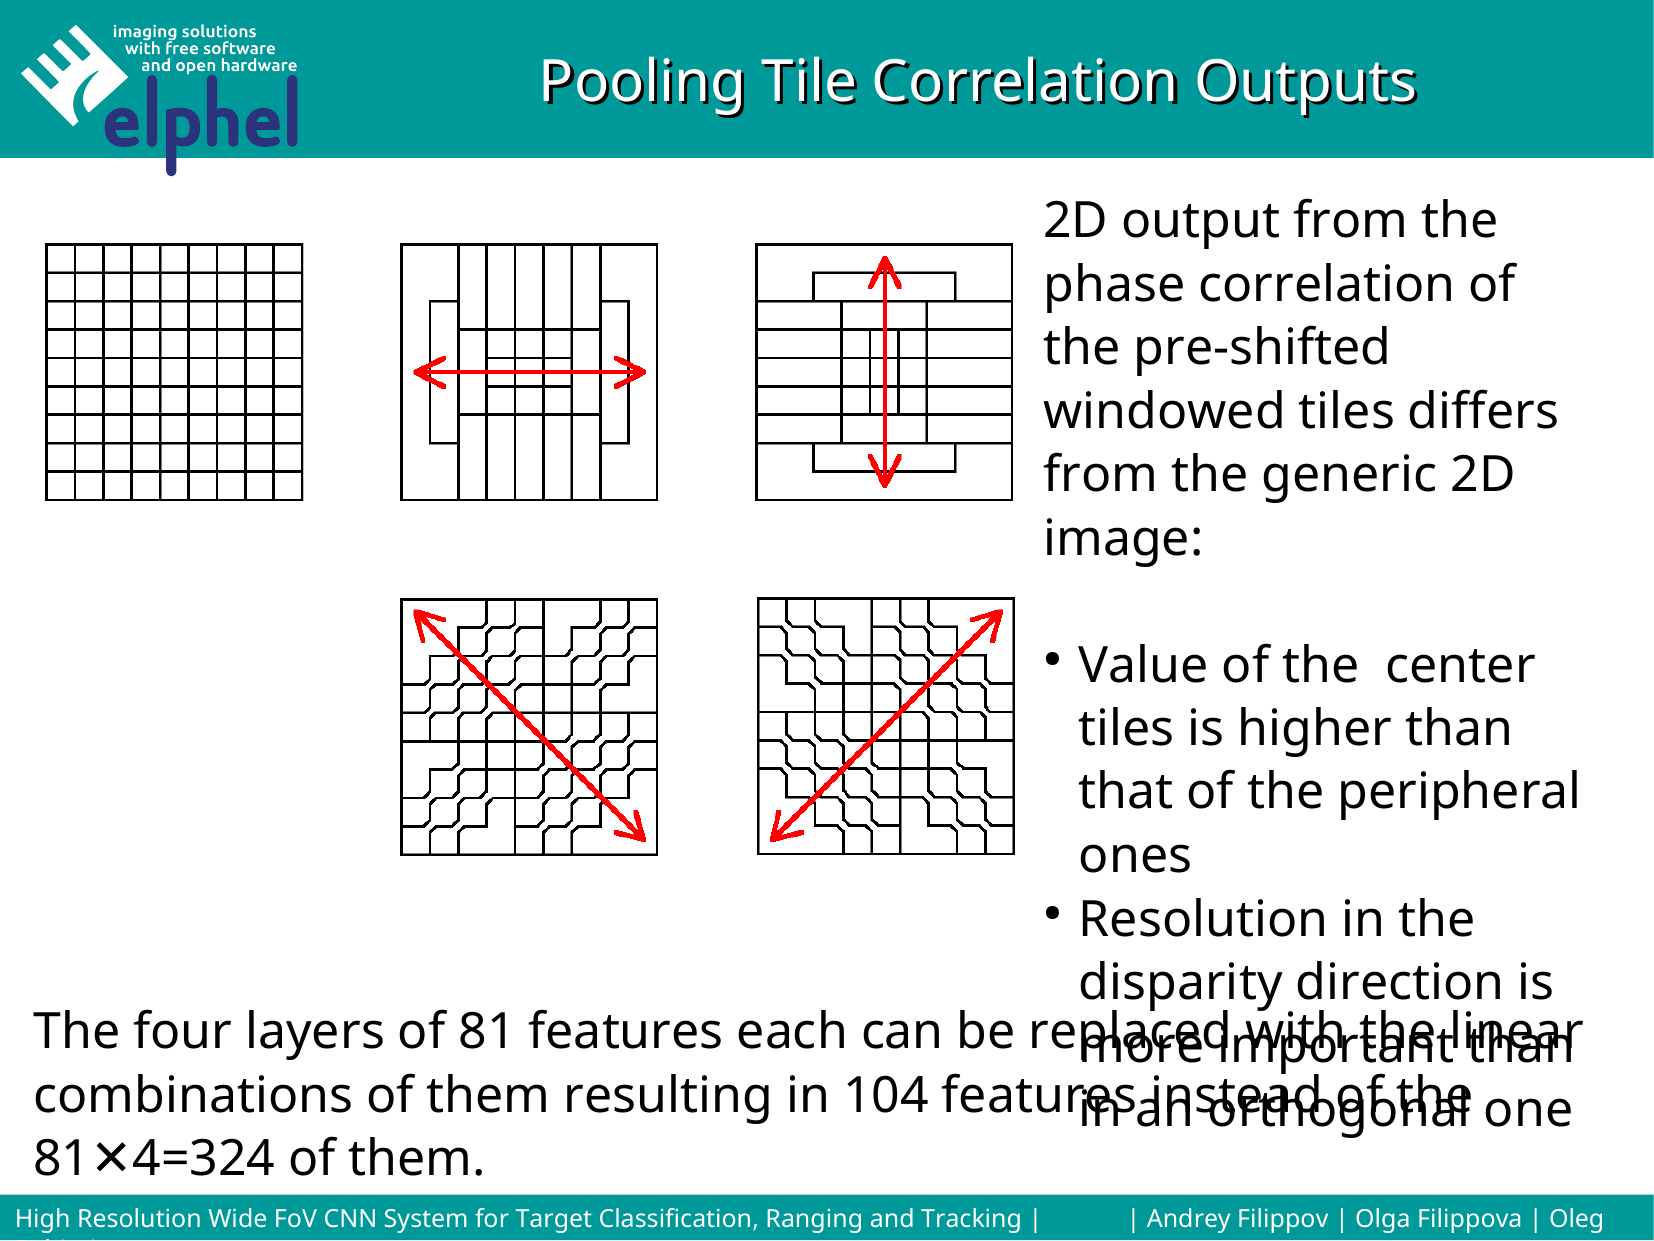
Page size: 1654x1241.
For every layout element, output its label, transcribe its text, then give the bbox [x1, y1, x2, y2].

text_box 2D output from the phase correlation of the pre-shifted windowed tiles differs from the generic 2D image: Value of the center tiles is higher than that of the peripheral ones Resolution in the disparity direction is more important than in an orthogonal one [1028, 179, 1609, 969]
picture [43, 240, 1020, 861]
title Pooling Tile Correlation Outputs [314, 0, 1643, 158]
text_box The four layers of 81 features each can be replaced with the linear combinations of them resulting in 104 features instead of the 81✕4=324 of them. [18, 990, 1624, 1171]
